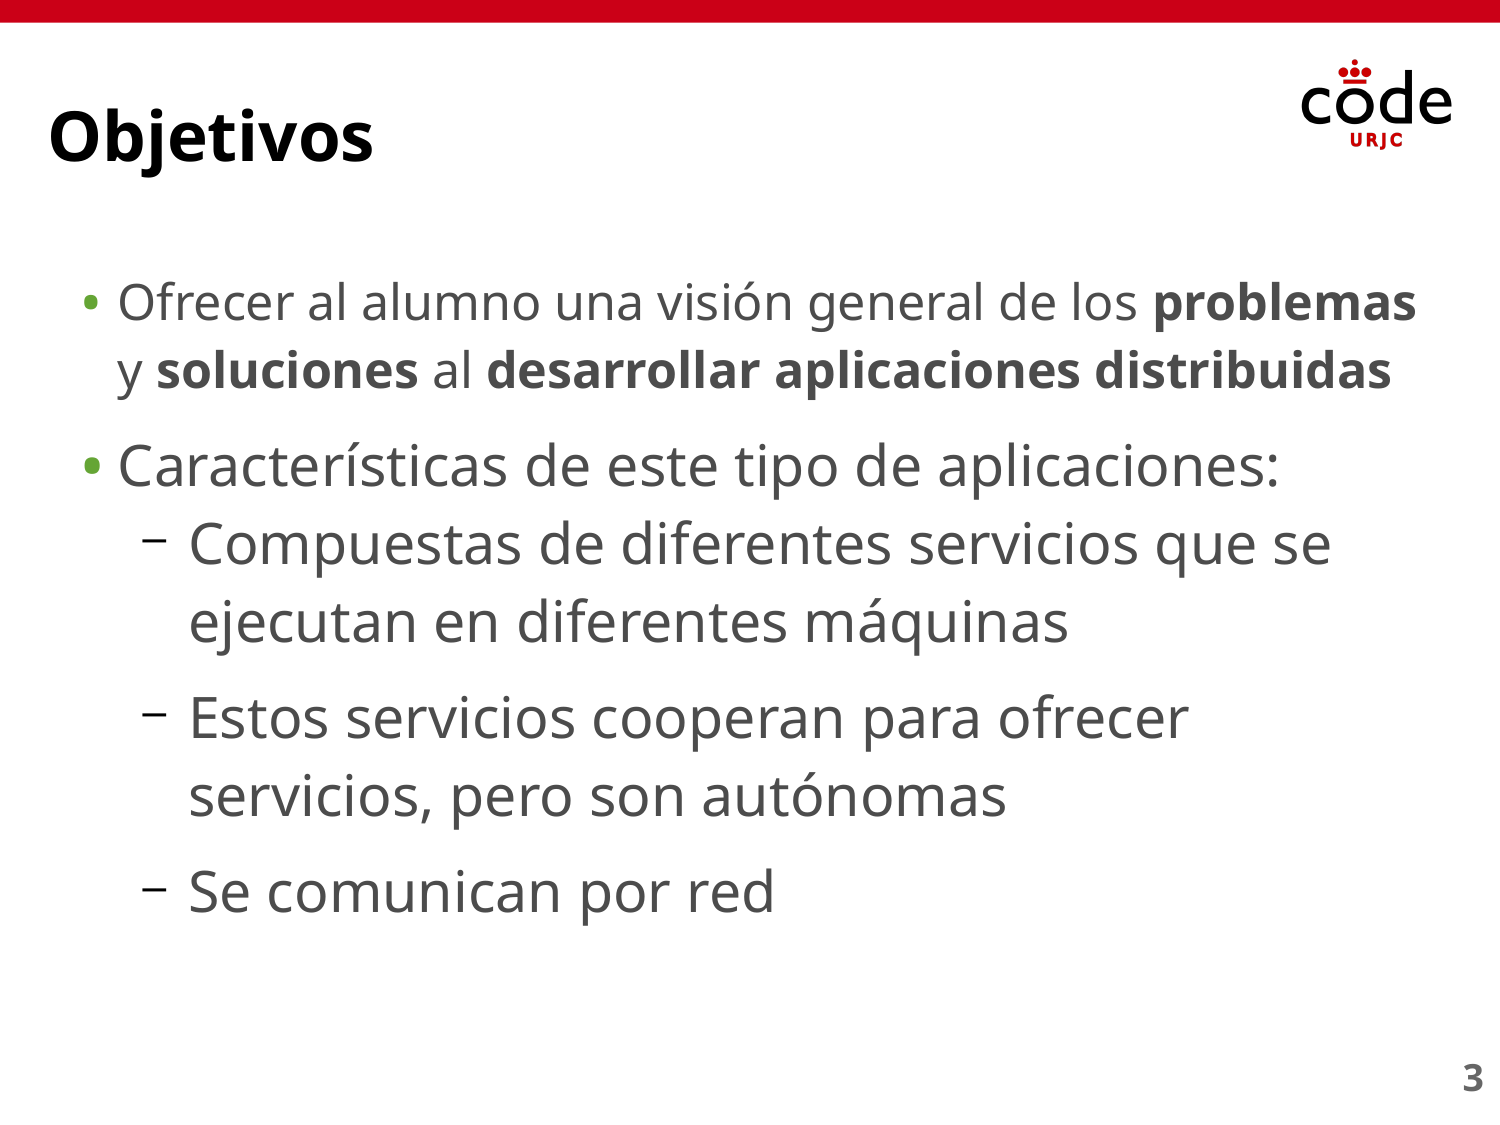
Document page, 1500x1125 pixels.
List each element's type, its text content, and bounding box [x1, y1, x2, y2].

picture [1284, 50, 1468, 161]
list Ofrecer al alumno una visión general de los problemas y soluciones al desarrollar aplicaciones distribuidas Características de este tipo de aplicaciones: Compuestas de diferentes servicios que se ejecutan en diferentes máquinas Estos servicios cooperan para ofrecer servicios, pero son autónomas Se comunican por red [51, 259, 1436, 1013]
title Objetivos [32, 79, 1383, 189]
